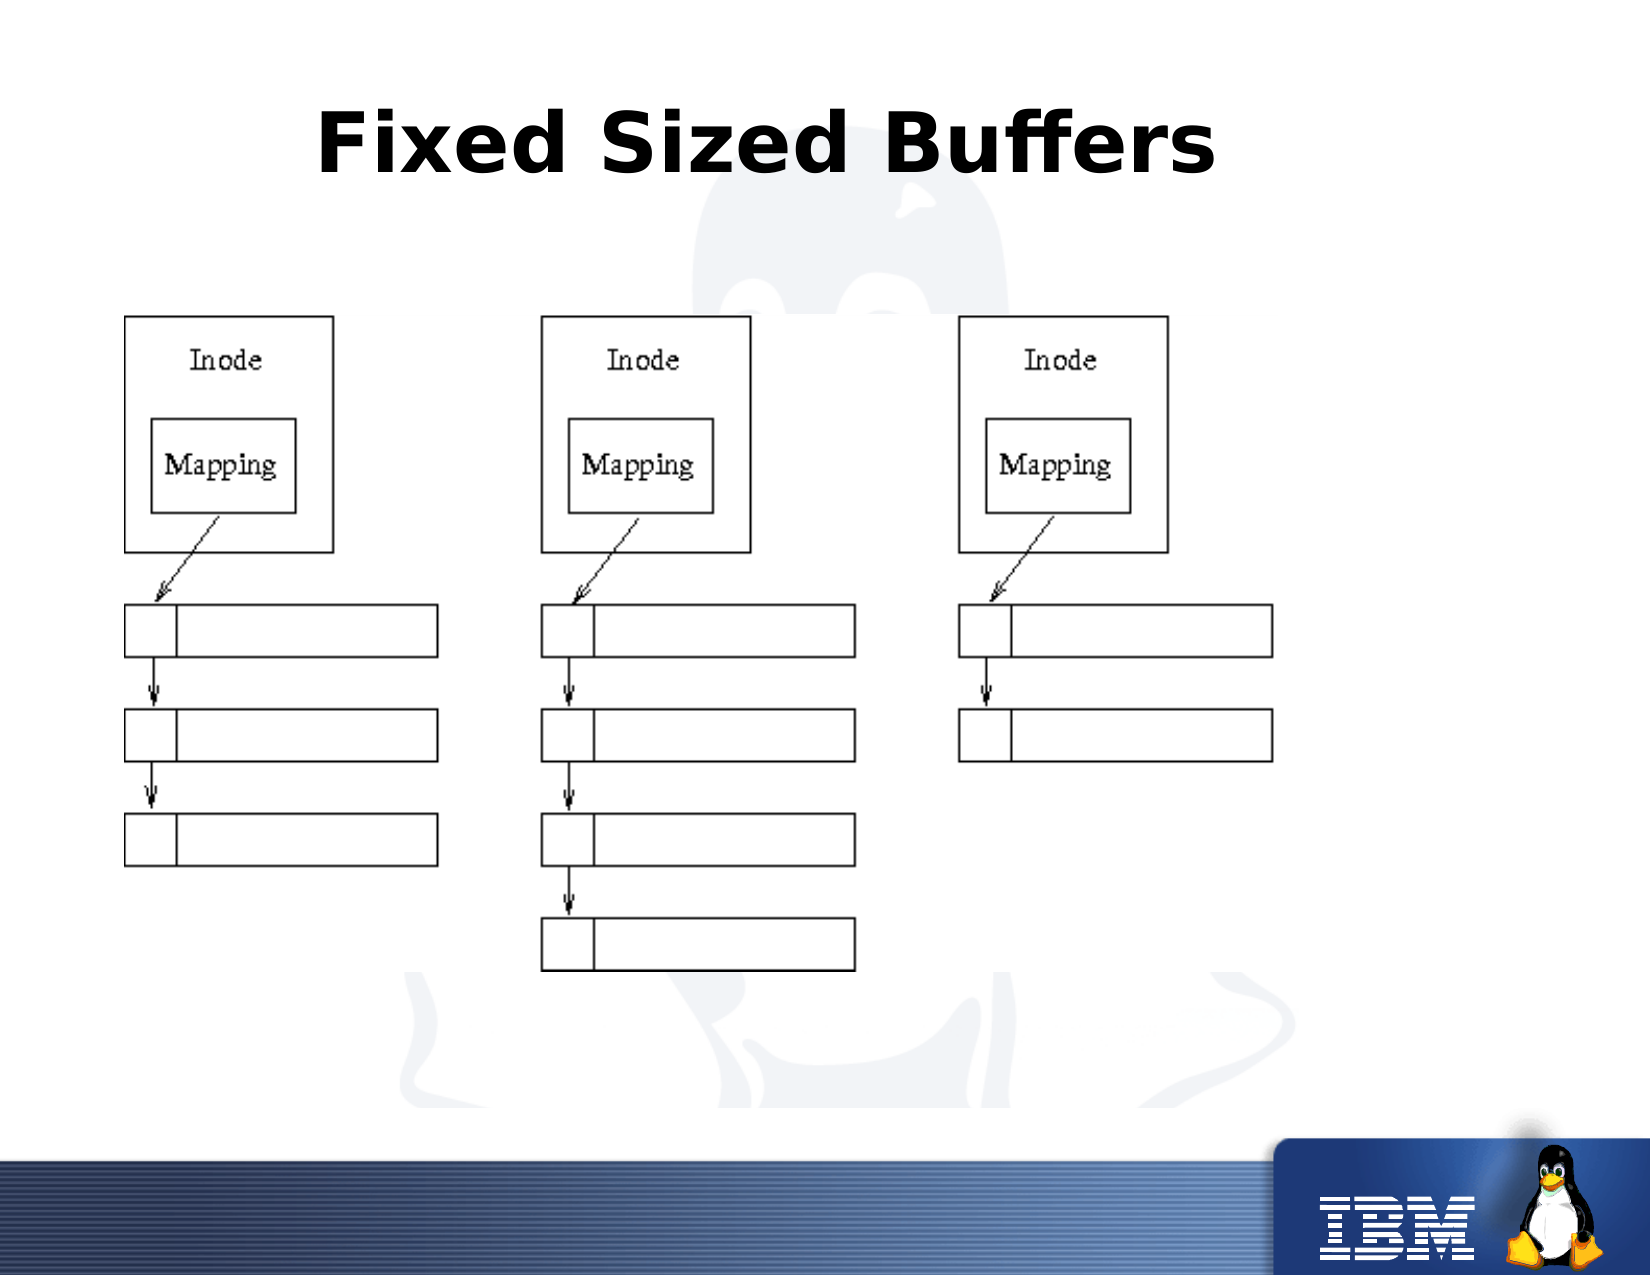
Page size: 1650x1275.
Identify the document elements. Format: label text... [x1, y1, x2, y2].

title Fixed Sized Buffers [76, 76, 1457, 211]
chart [76, 221, 1457, 1171]
